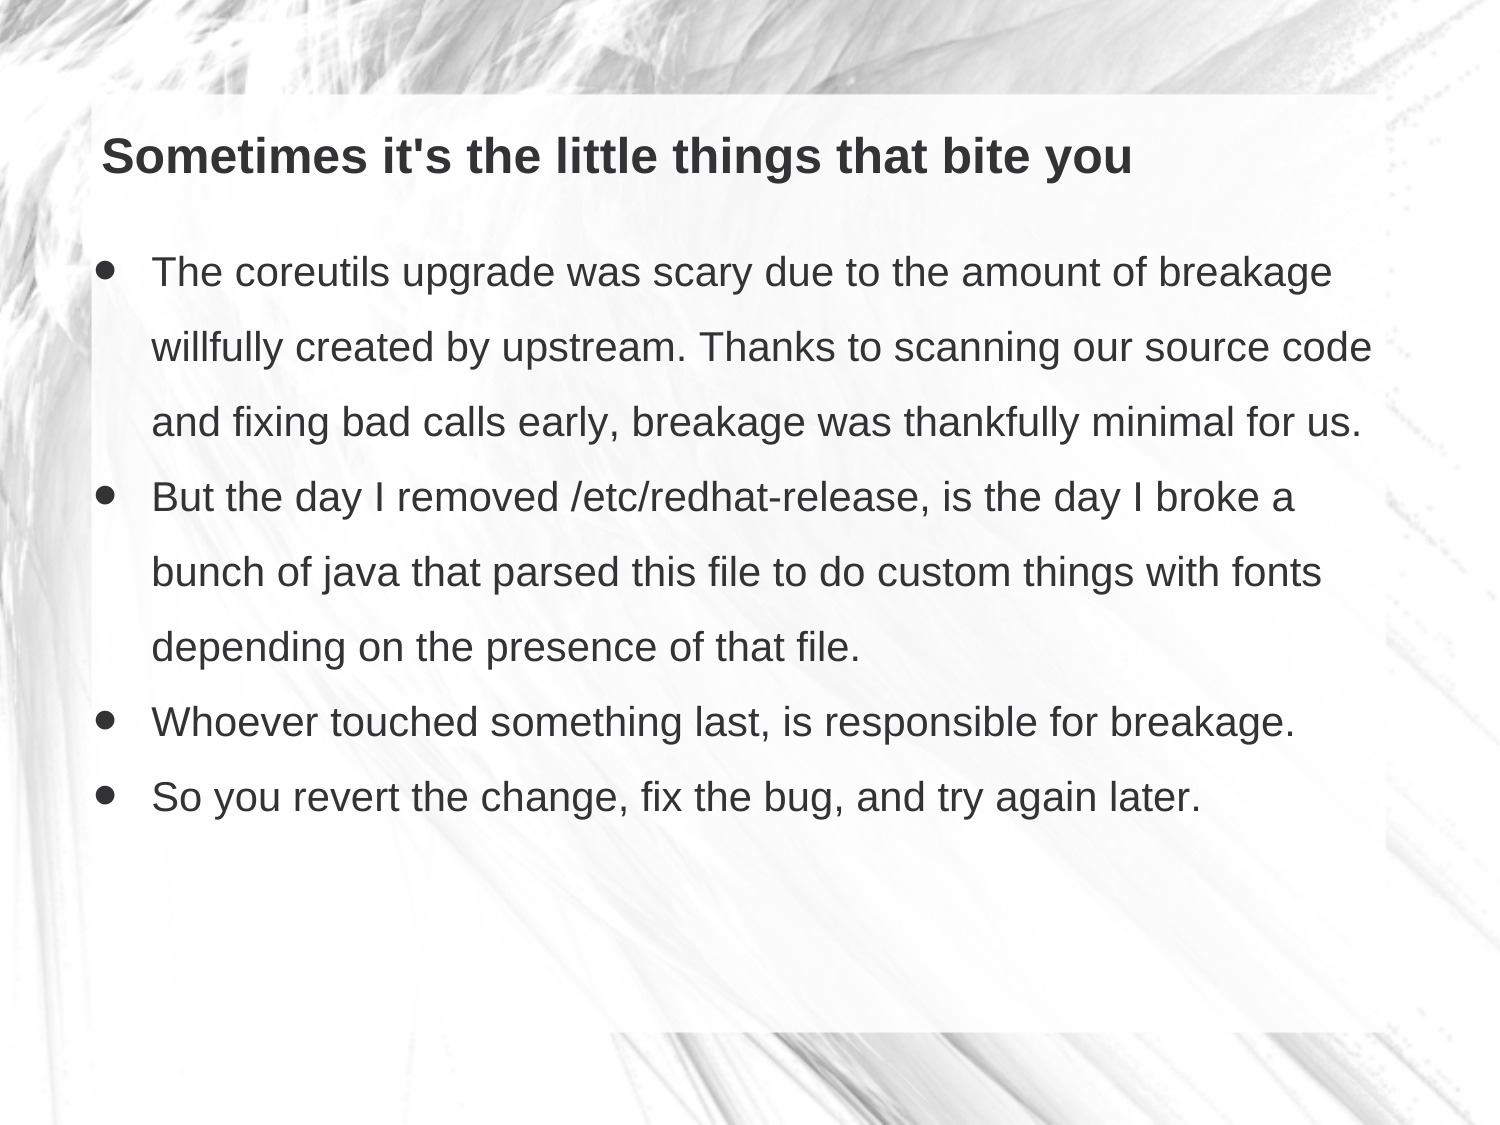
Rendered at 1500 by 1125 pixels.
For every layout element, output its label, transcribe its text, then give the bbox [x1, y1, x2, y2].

list The coreutils upgrade was scary due to the amount of breakage willfully created by upstream. Thanks to scanning our source code and fixing bad calls early, breakage was thankfully minimal for us. But the day I removed /etc/redhat-release, is the day I broke a bunch of java that parsed this file to do custom things with fonts depending on the presence of that file. Whoever touched something last, is responsible for breakage. So you revert the change, fix the bug, and try again later. [61, 204, 1412, 967]
picture [0, 0, 1500, 1125]
title Sometimes it's the little things that bite you [61, 108, 1412, 204]
